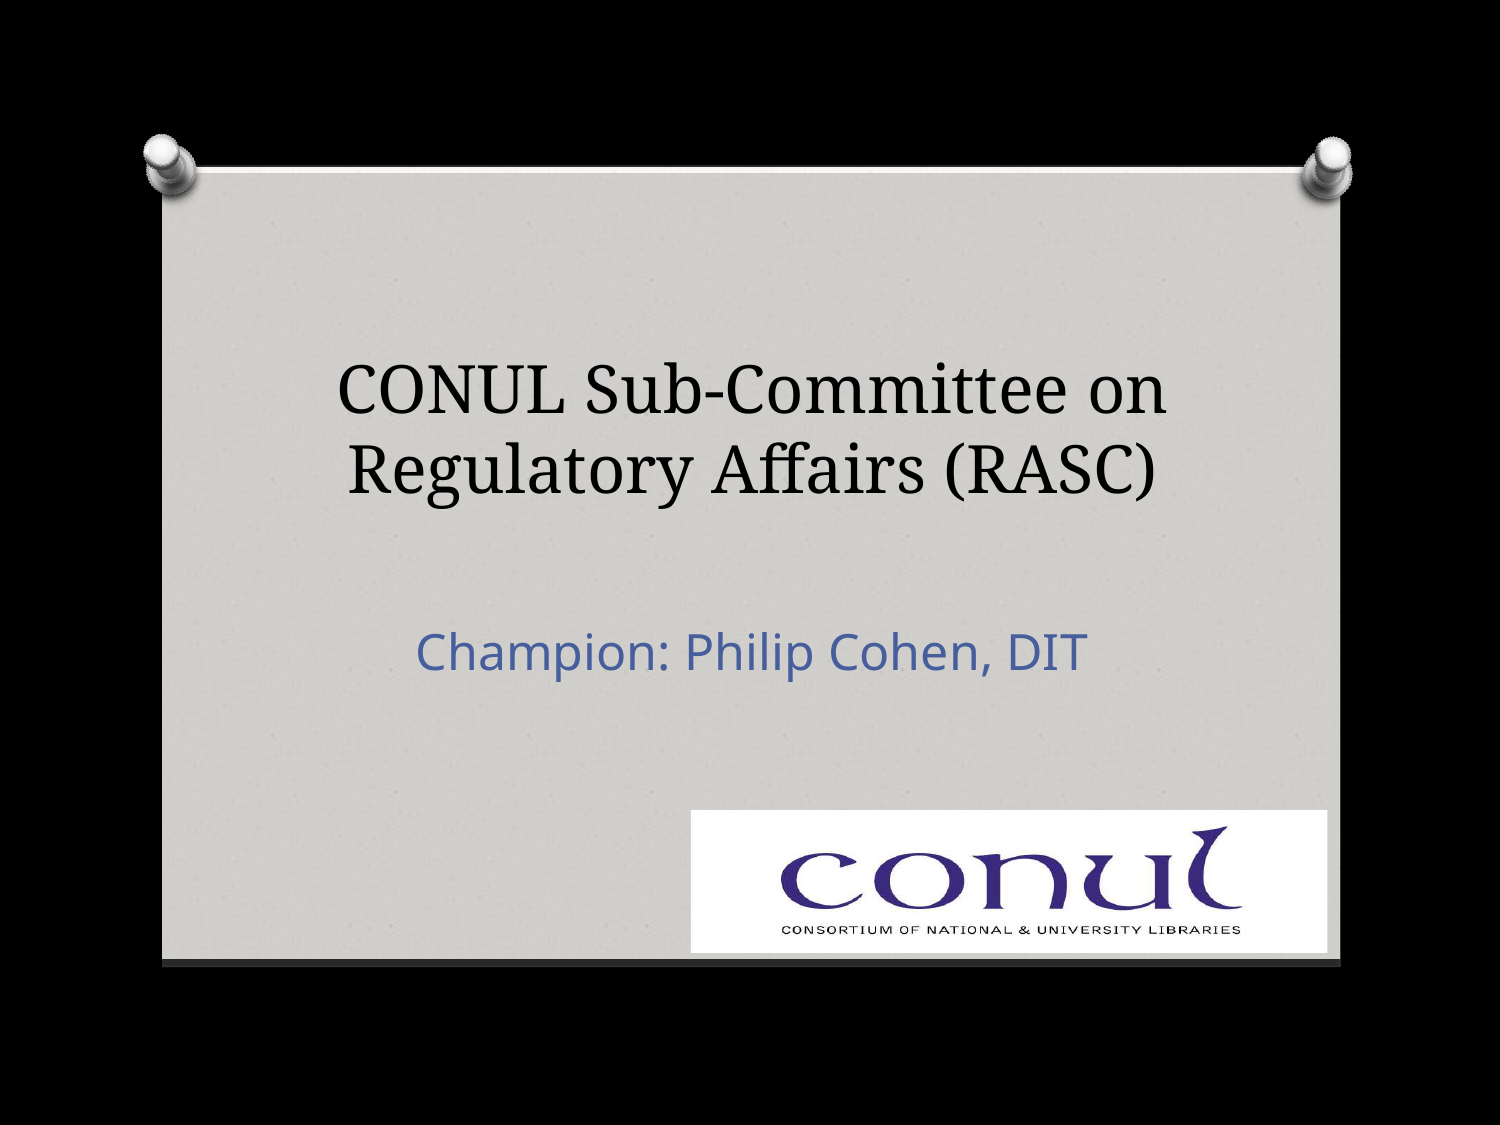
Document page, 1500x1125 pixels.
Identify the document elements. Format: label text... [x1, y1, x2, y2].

title CONUL Sub-Committee on Regulatory Affairs (RASC) [283, 294, 1223, 595]
subtitle Champion: Philip Cohen, DIT [283, 612, 1221, 863]
picture [690, 810, 1328, 953]
